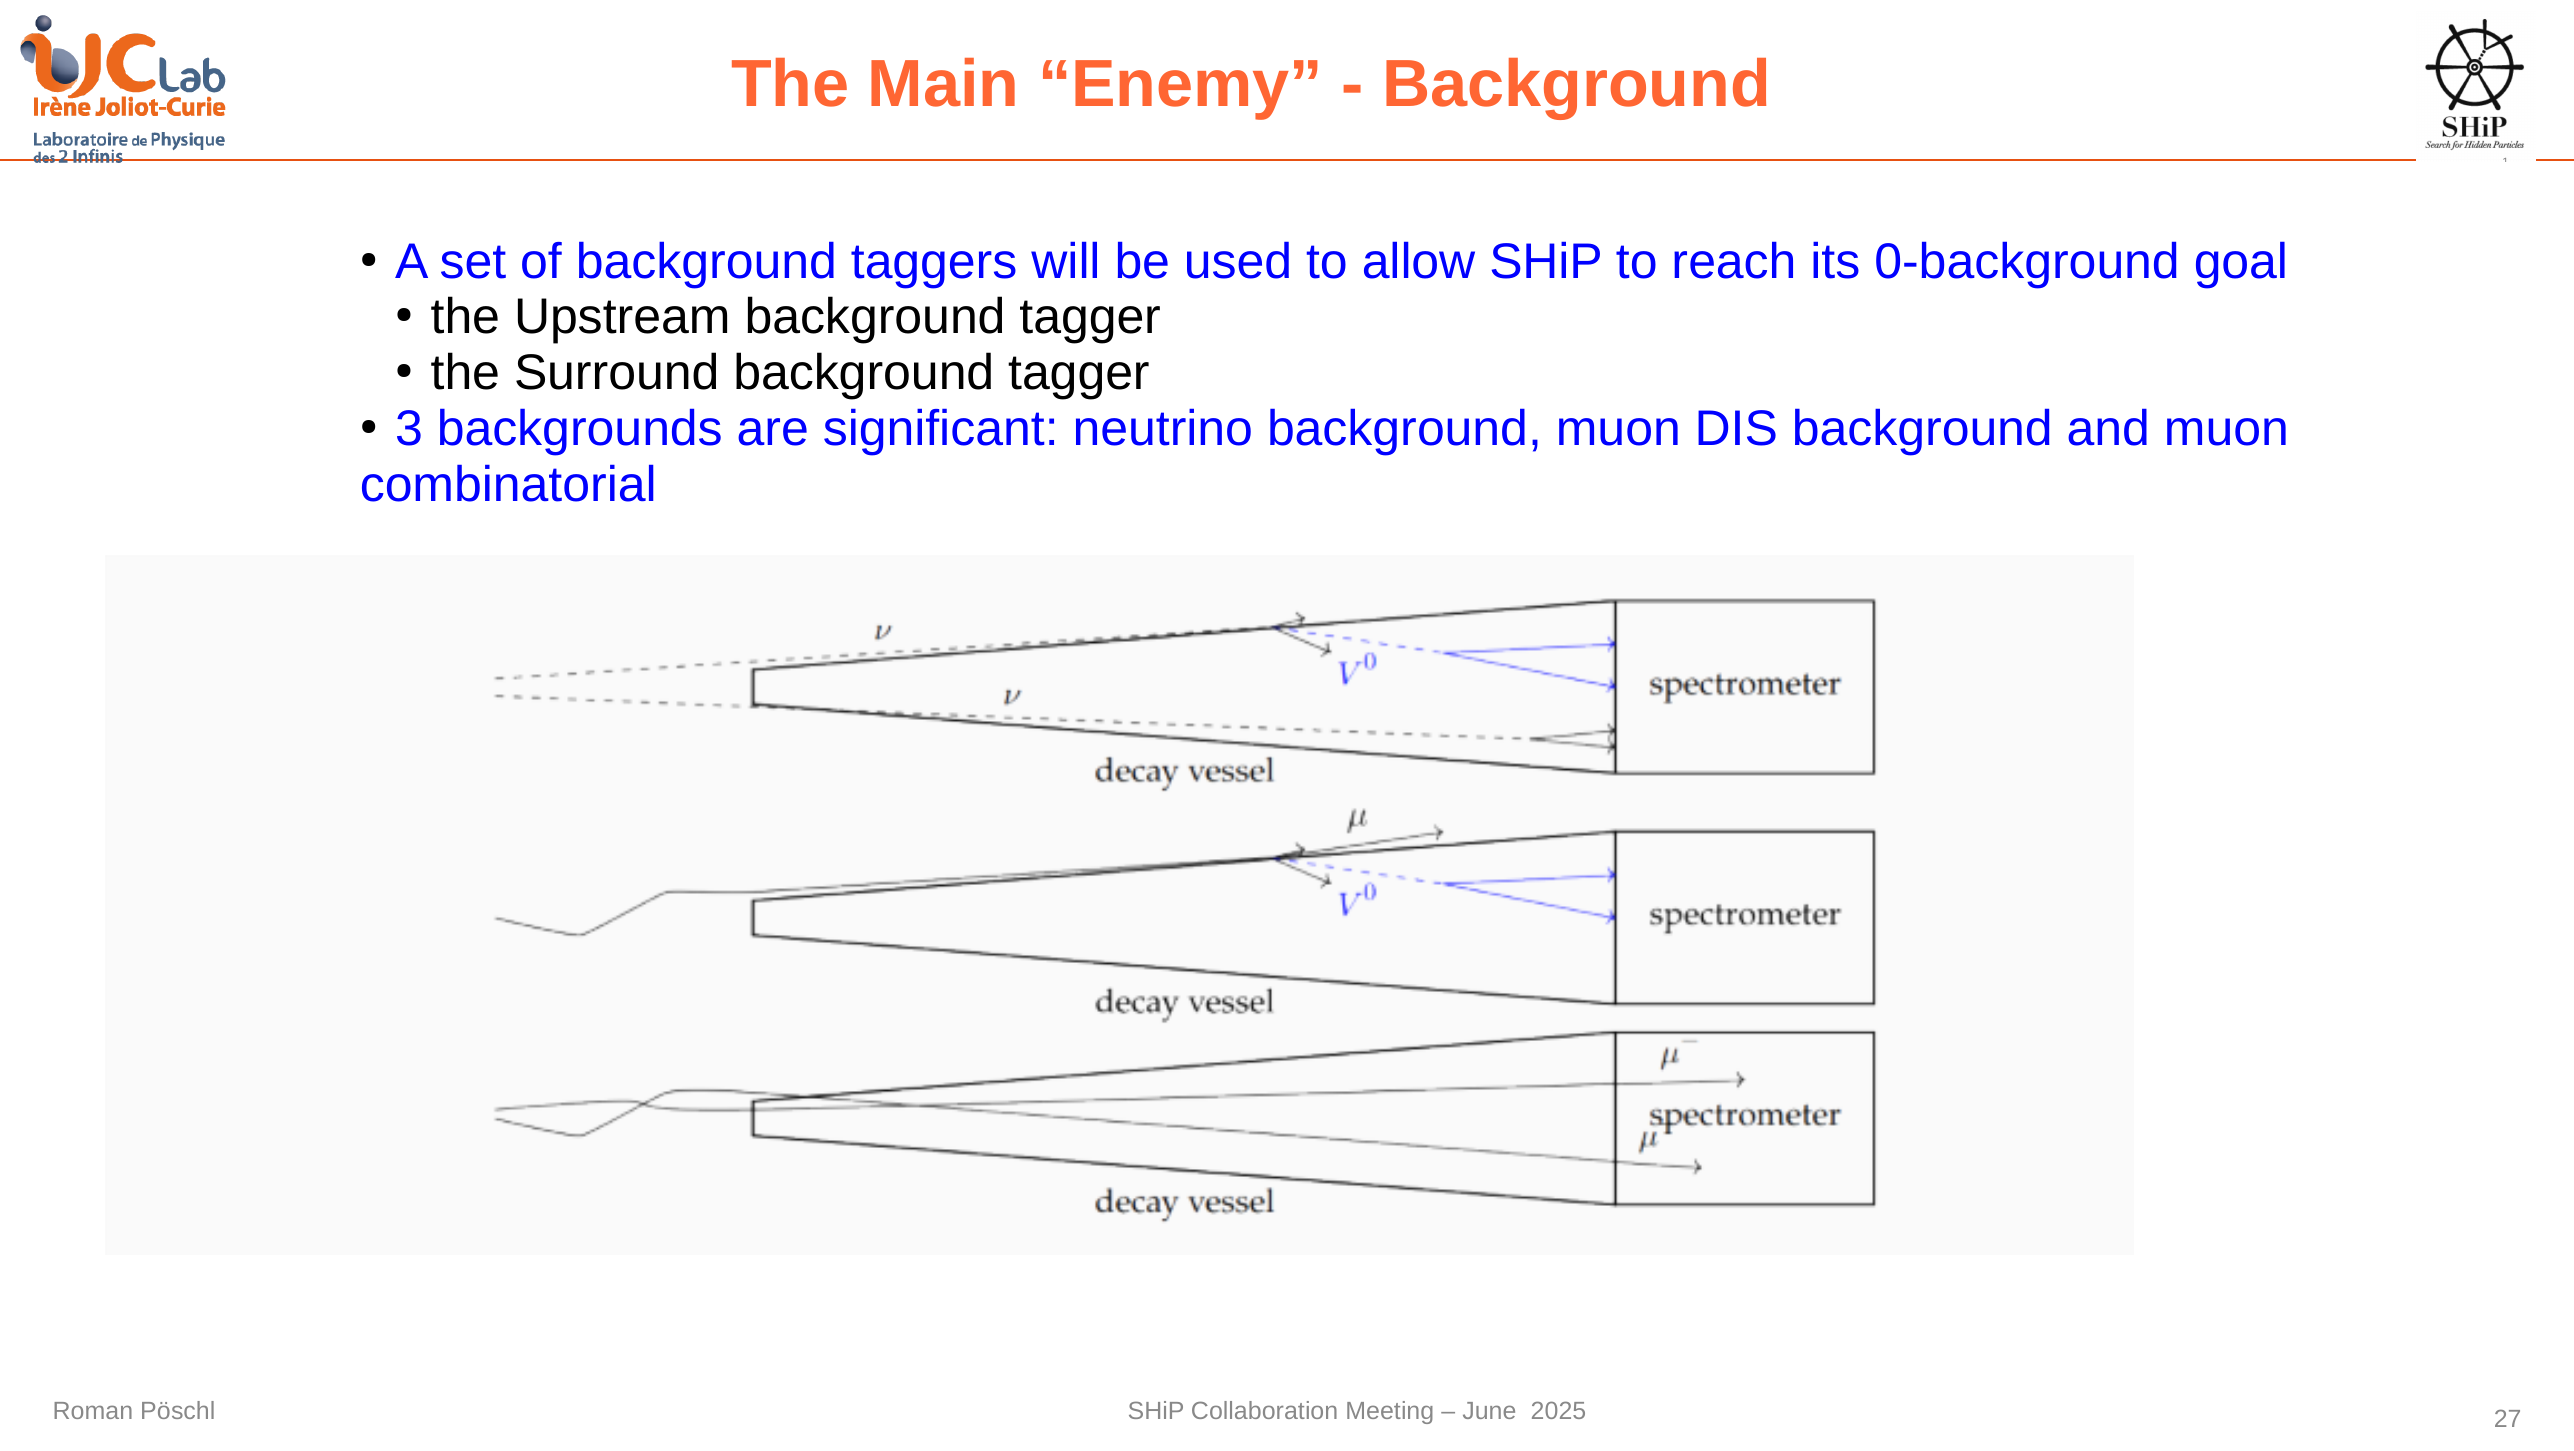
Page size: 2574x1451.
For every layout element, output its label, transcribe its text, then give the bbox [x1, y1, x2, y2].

text_box A set of background taggers will be used to allow SHiP to reach its 0-background goal the Upstream background tagger the Surround background tagger 3 backgrounds are significant: neutrino background, muon DIS background and muon combinatorial [345, 225, 2371, 631]
picture [4, 0, 241, 178]
title The Main “Enemy” - Background [93, 34, 2410, 132]
picture [105, 555, 2134, 1255]
picture [2416, 11, 2536, 162]
